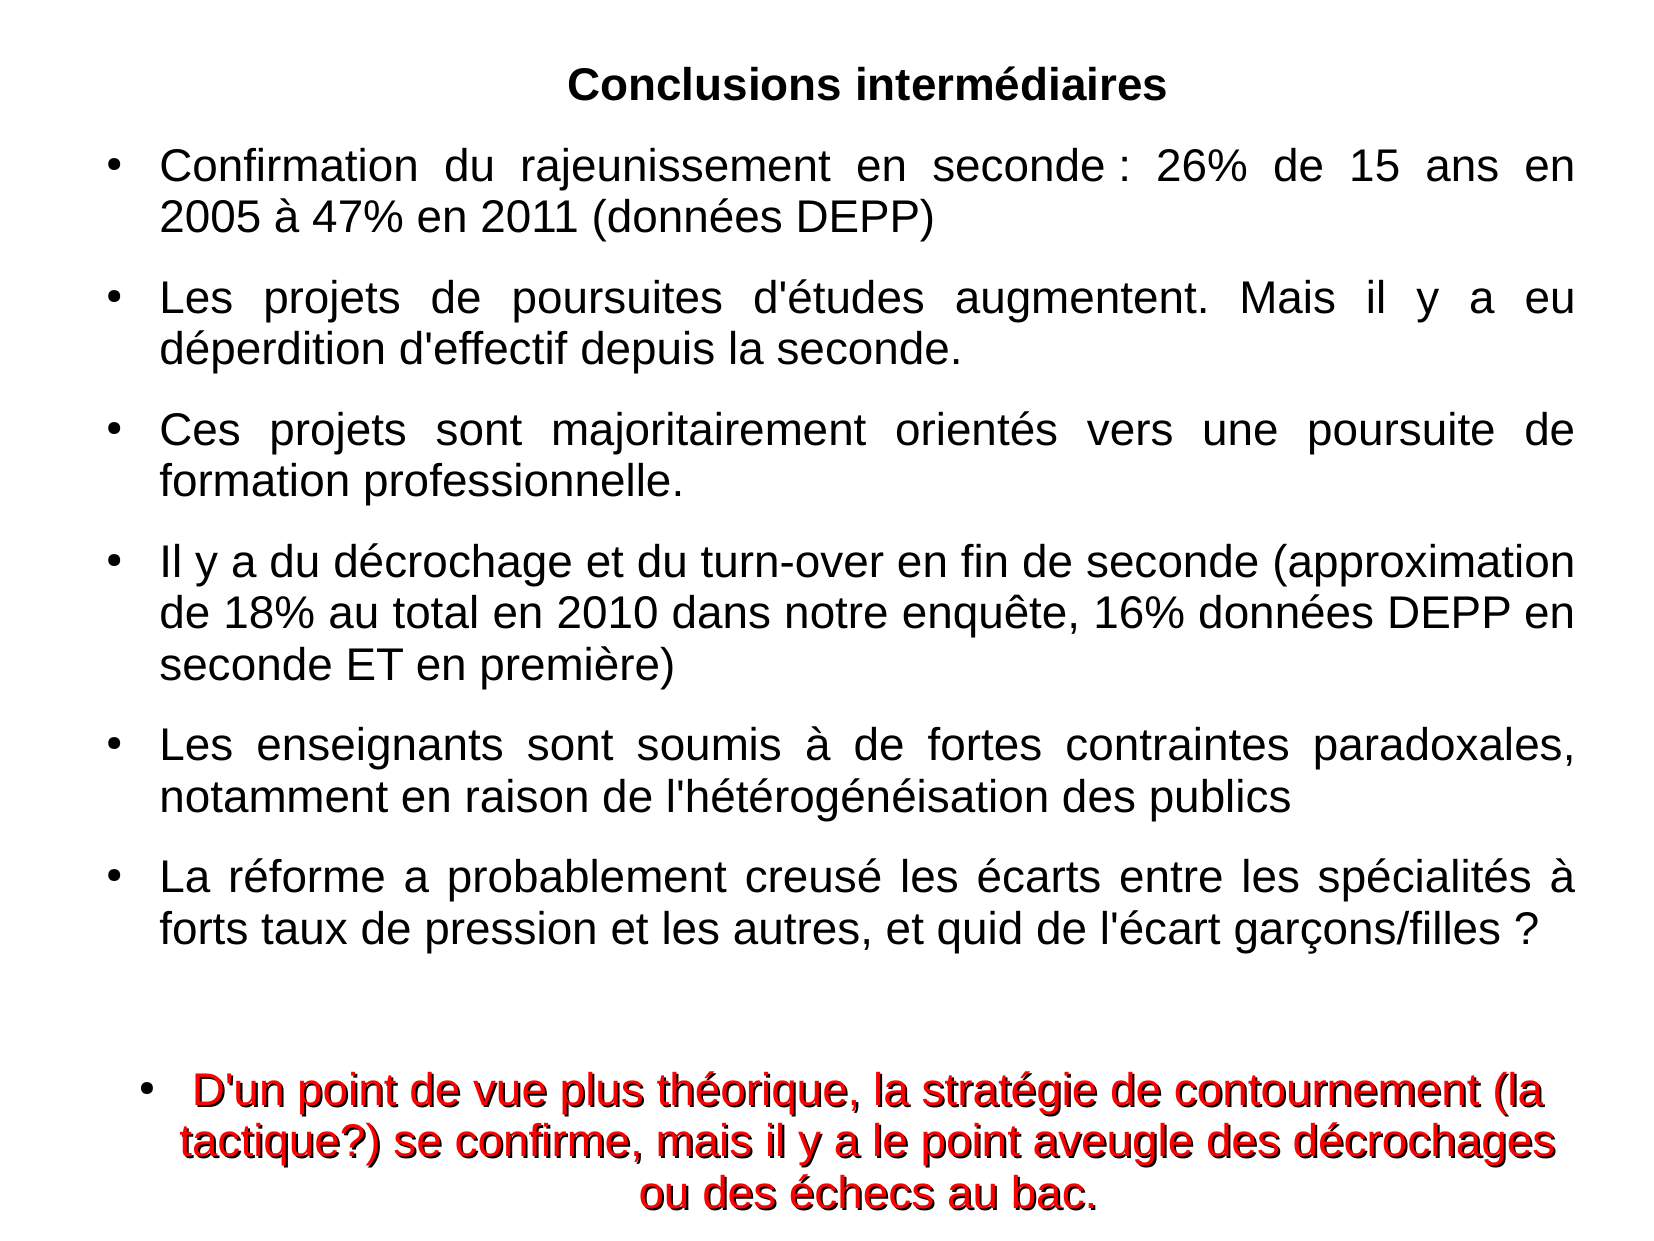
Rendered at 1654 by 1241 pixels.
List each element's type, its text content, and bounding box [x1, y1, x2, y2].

list Conclusions intermédiaires Confirmation du rajeunissement en seconde : 26% de 15 ans en 2005 à 47% en 2011 (données DEPP) Les projets de poursuites d'études augmentent. Mais il y a eu déperdition d'effectif depuis la seconde. Ces projets sont majoritairement orientés vers une poursuite de formation professionnelle. Il y a du décrochage et du turn-over en fin de seconde (approximation de 18% au total en 2010 dans notre enquête, 16% données DEPP en seconde ET en première) Les enseignants sont soumis à de fortes contraintes paradoxales, notamment en raison de l'hétérogénéisation des publics La réforme a probablement creusé les écarts entre les spécialités à forts taux de pression et les autres, et quid de l'écart garçons/filles ? D'un point de vue plus théorique, la stratégie de contournement (la tactique?) se confirme, mais il y a le point aveugle des décrochages ou des échecs au bac. [88, 59, 1577, 1216]
